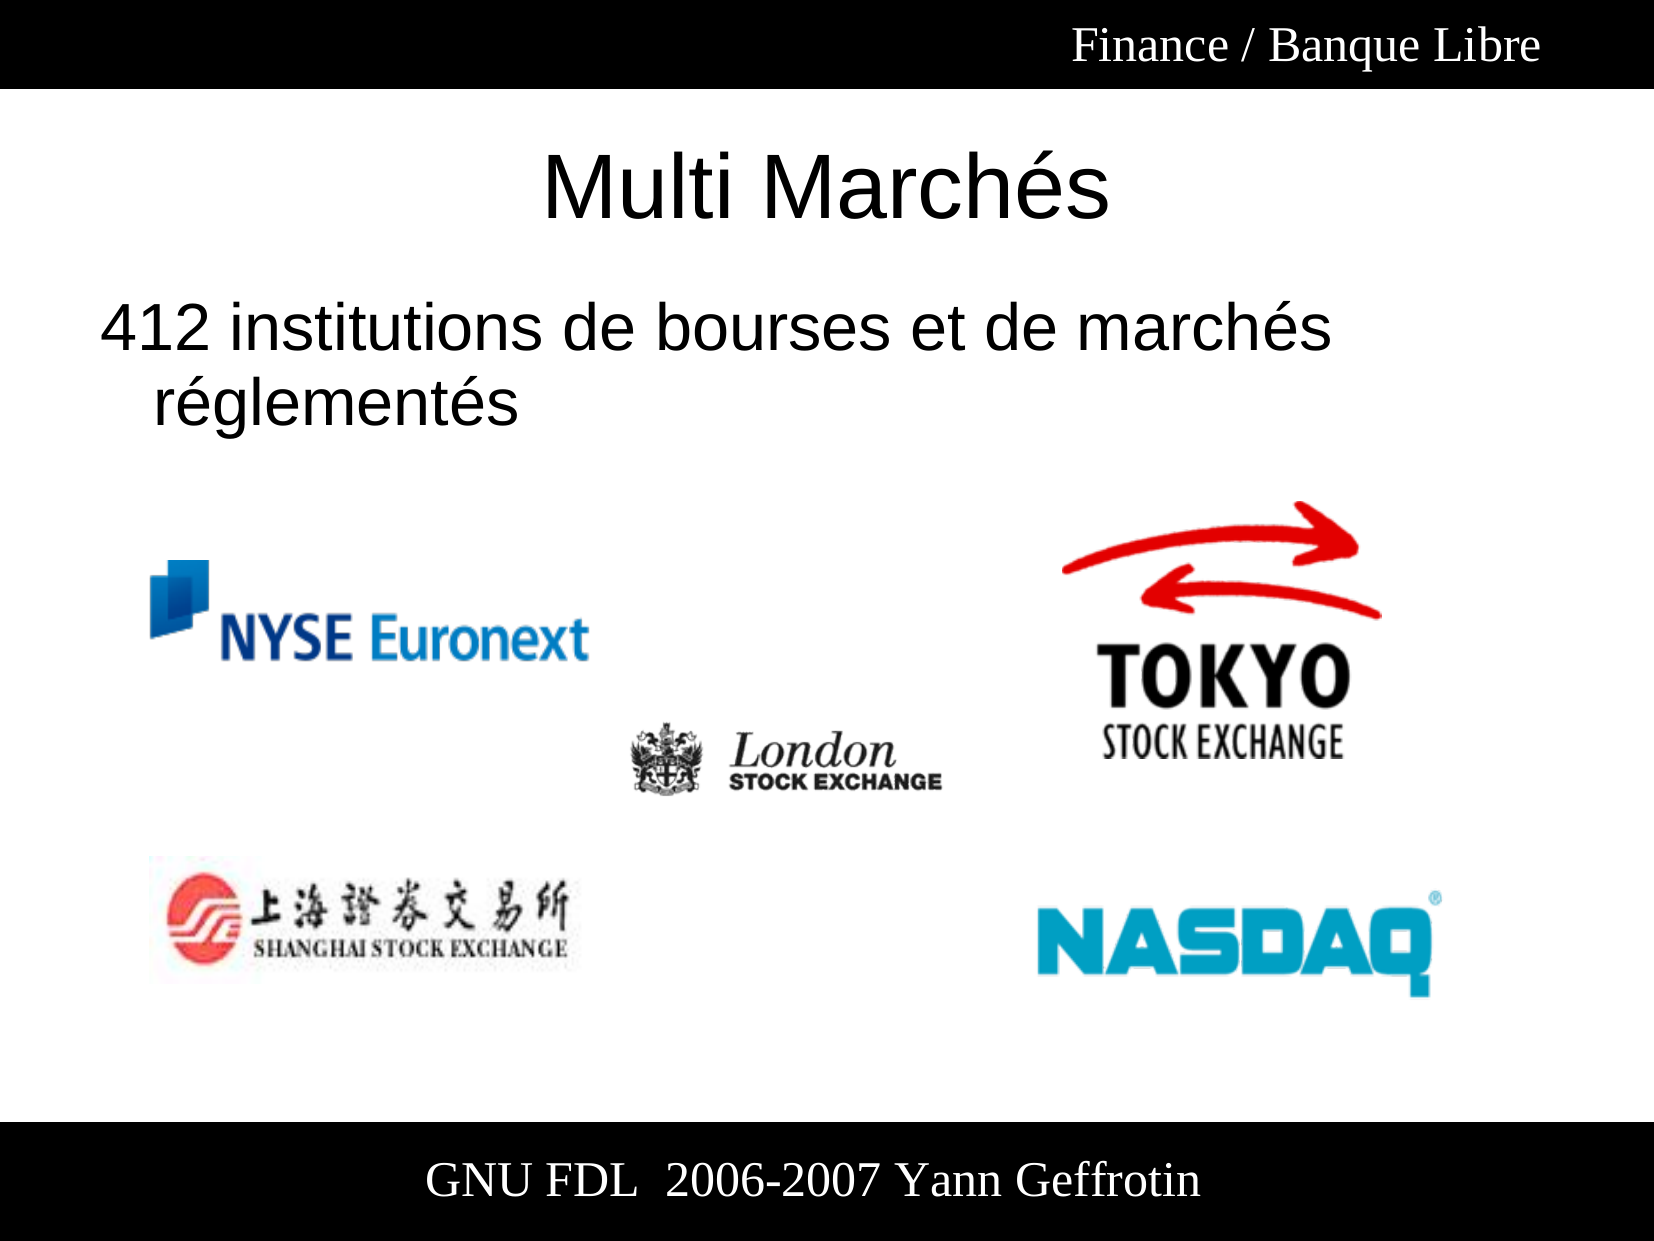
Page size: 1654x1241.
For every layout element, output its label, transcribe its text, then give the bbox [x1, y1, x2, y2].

title Multi Marchés [82, 118, 1571, 257]
list 412 institutions de bourses et de marchés réglementés [82, 290, 1571, 1094]
